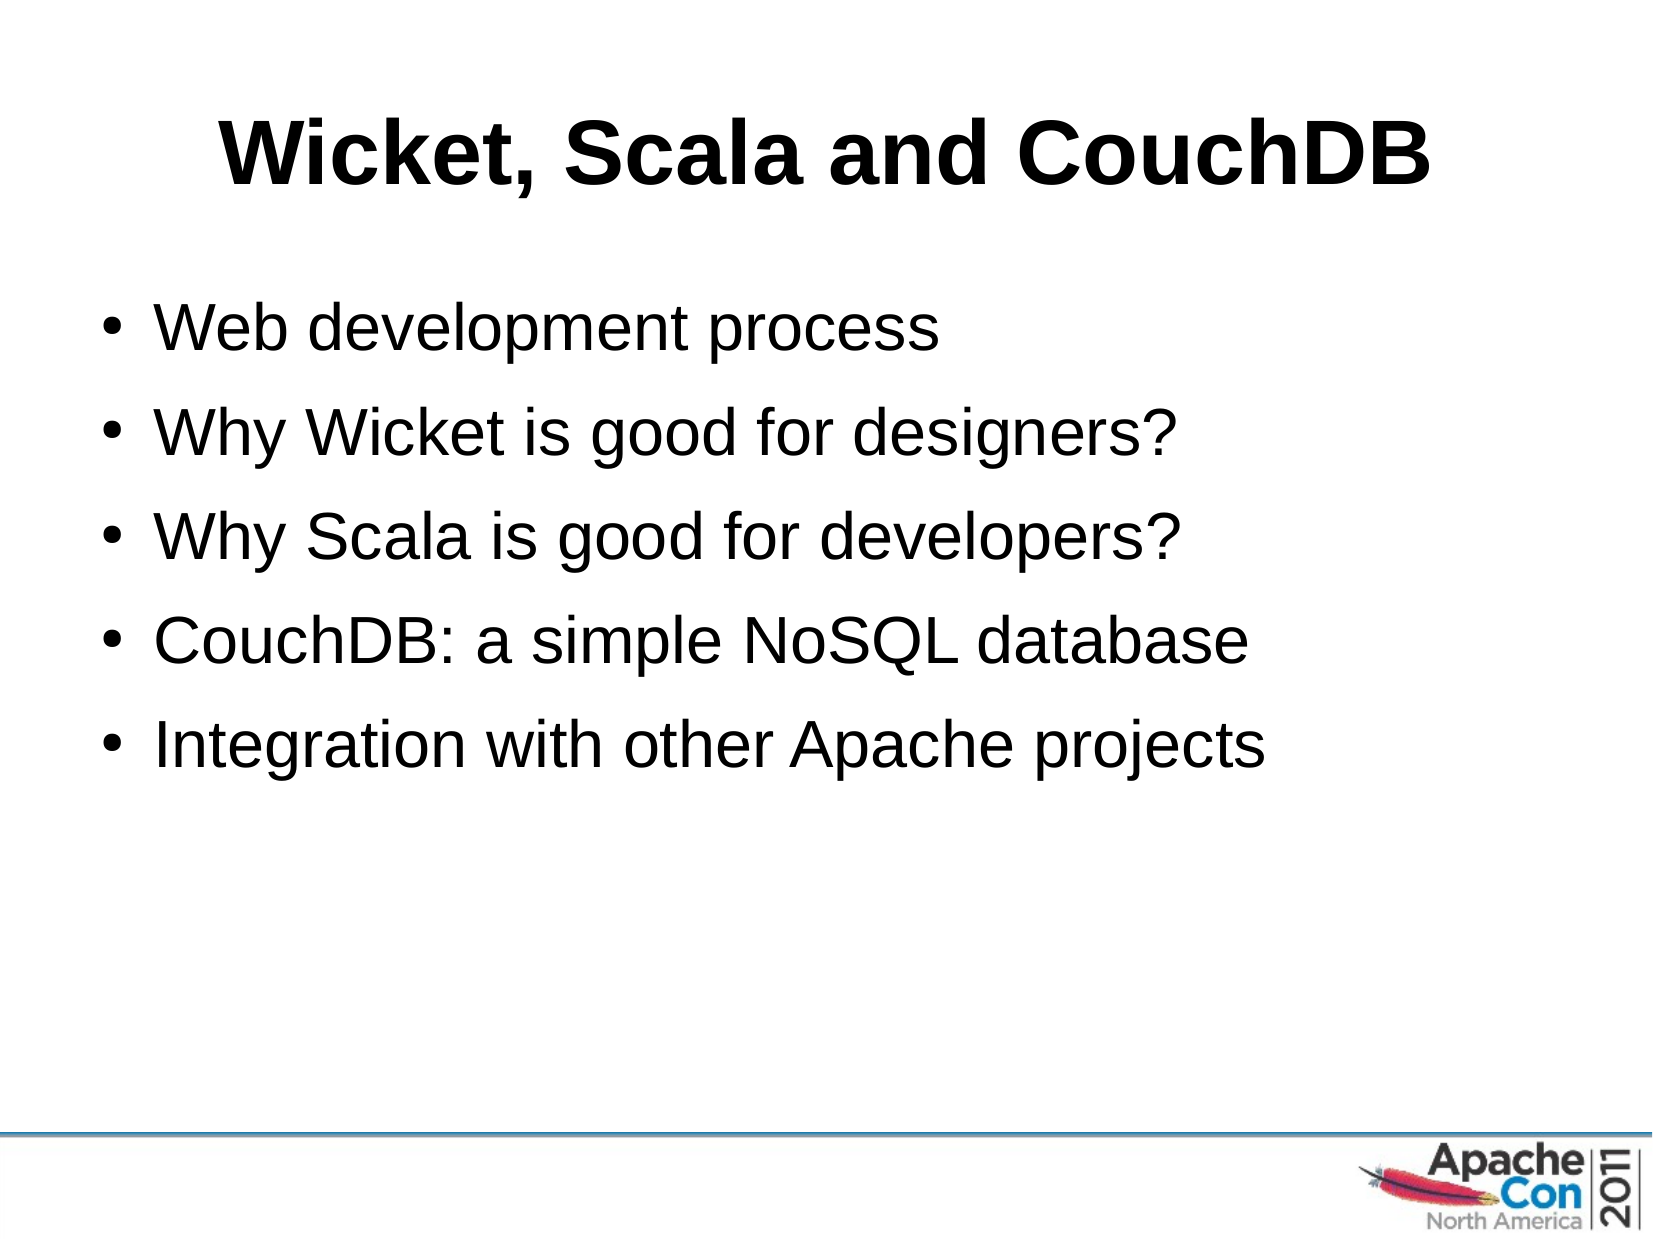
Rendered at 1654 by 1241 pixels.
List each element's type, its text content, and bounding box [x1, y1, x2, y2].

picture [0, 1132, 1653, 1239]
title Wicket, Scala and CouchDB [82, 49, 1571, 257]
list Web development process Why Wicket is good for designers? Why Scala is good for developers? CouchDB: a simple NoSQL database Integration with other Apache projects [82, 290, 1571, 1109]
